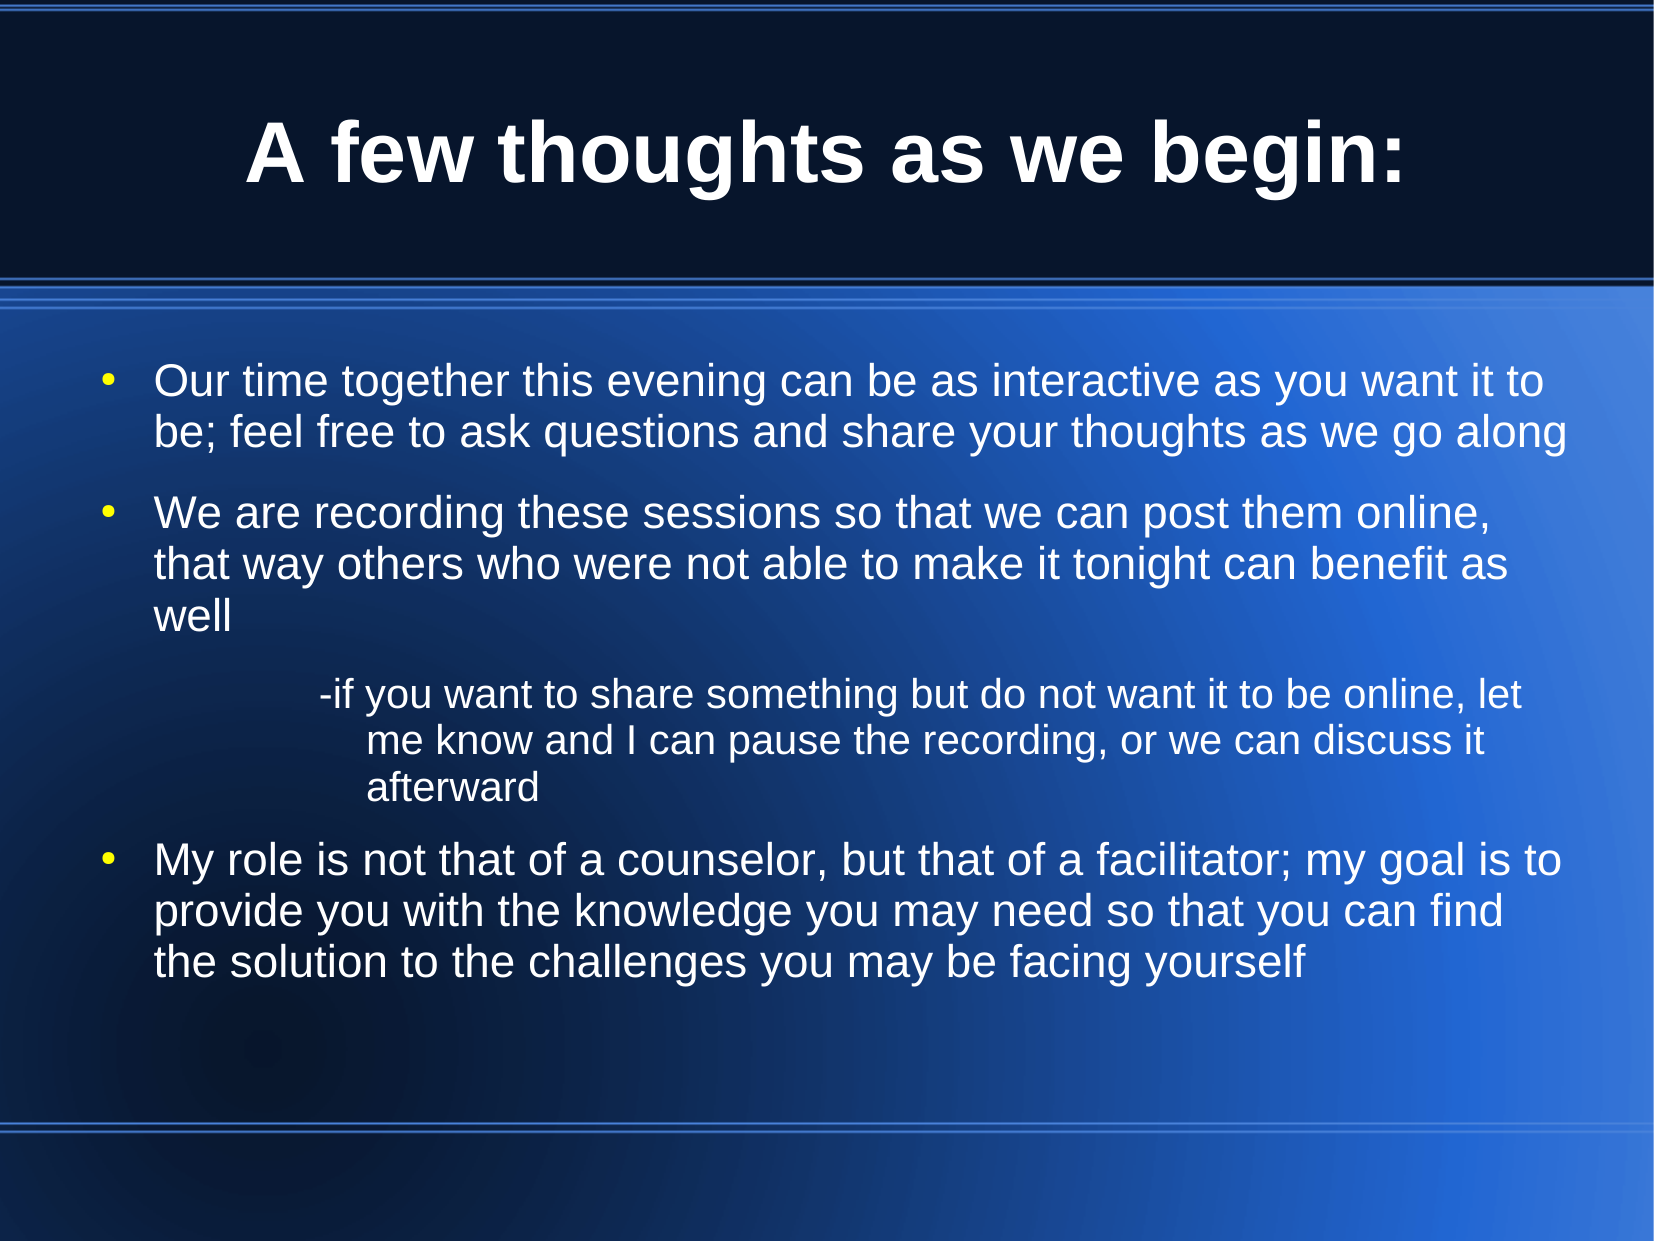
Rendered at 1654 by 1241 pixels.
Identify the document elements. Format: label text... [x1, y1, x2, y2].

picture [0, 0, 1654, 1241]
title A few thoughts as we begin: [82, 49, 1571, 257]
list Our time together this evening can be as interactive as you want it to be; feel free to ask questions and share your thoughts as we go along We are recording these sessions so that we can post them online, that way others who were not able to make it tonight can benefit as well -if you want to share something but do not want it to be online, let me know and I can pause the recording, or we can discuss it afterward My role is not that of a counselor, but that of a facilitator; my goal is to provide you with the knowledge you may need so that you can find the solution to the challenges you may be facing yourself [82, 355, 1571, 1067]
